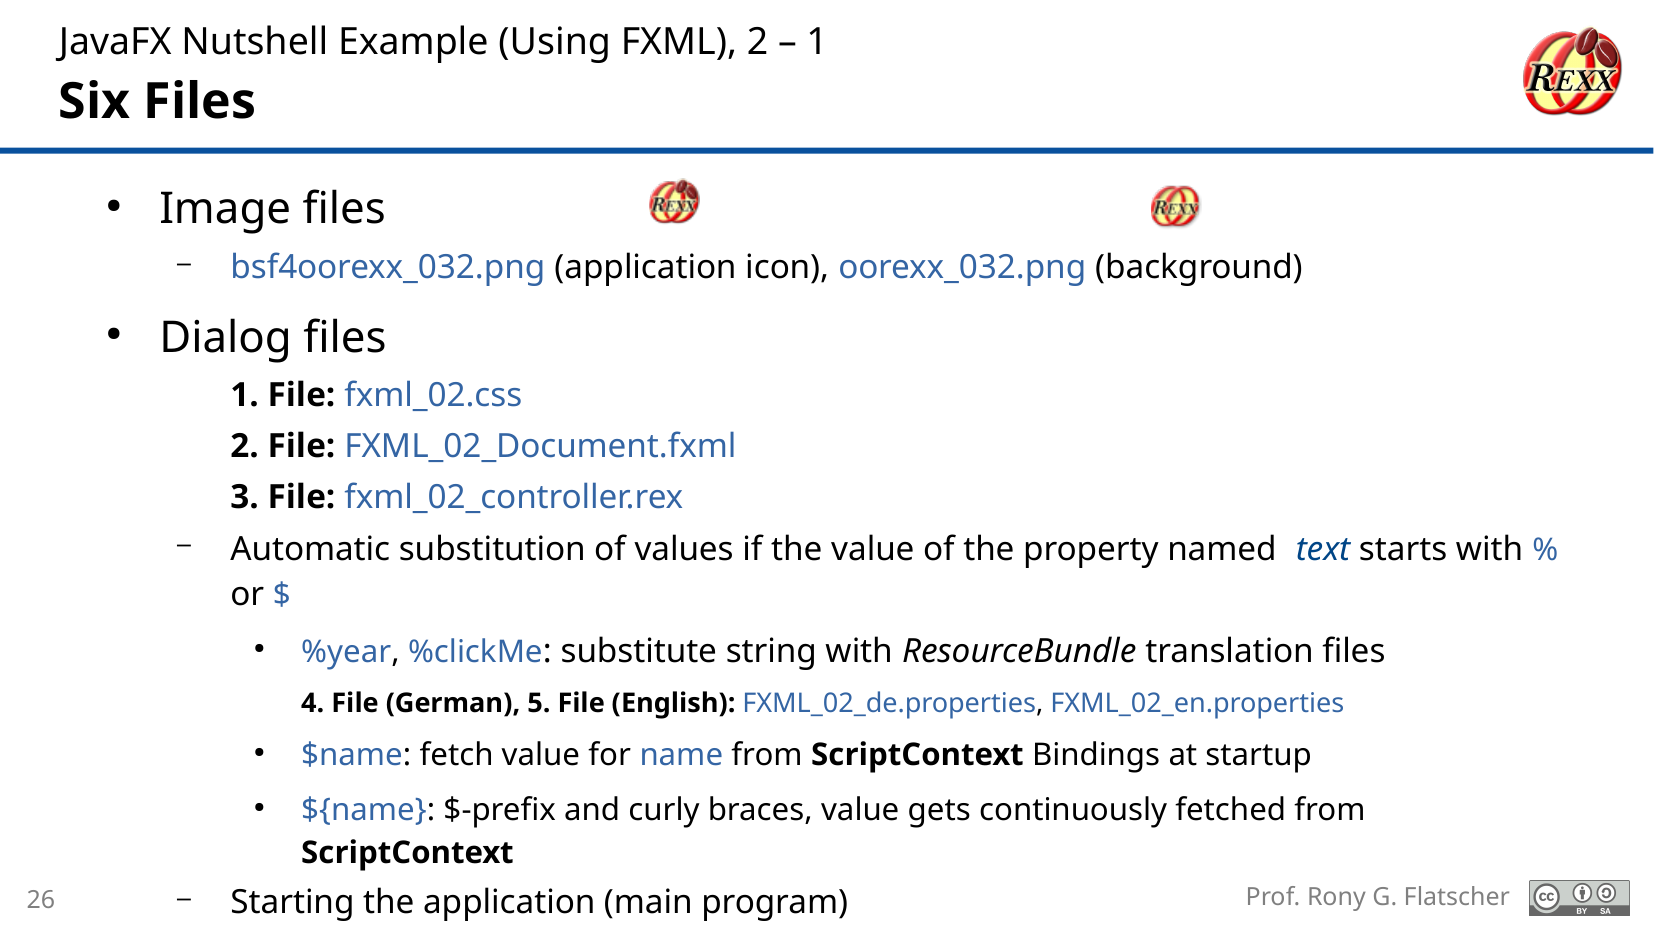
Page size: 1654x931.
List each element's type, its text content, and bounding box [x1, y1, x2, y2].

picture [1151, 180, 1202, 231]
picture [649, 177, 700, 228]
title JavaFX Nutshell Example (Using FXML), 2 – 1 Six Files [0, 0, 1625, 148]
list Image files bsf4oorexx_032.png (application icon), oorexx_032.png (background) Dialog files 1. File: fxml_02.css 2. File: FXML_02_Document.fxml 3. File: fxml_02_controller.rex Automatic substitution of values if the value of the property named text starts with % or $ %year, %clickMe: substitute string with ResourceBundle translation files 4. File (German), 5. File (English): FXML_02_de.properties, FXML_02_en.properties $name: fetch value for name from ScriptContext Bindings at startup ${name}: $-prefix and curly braces, value gets continuously fetched from ScriptContext Starting the application (main program) 6. File: fxml_02.rex [88, 177, 1577, 857]
